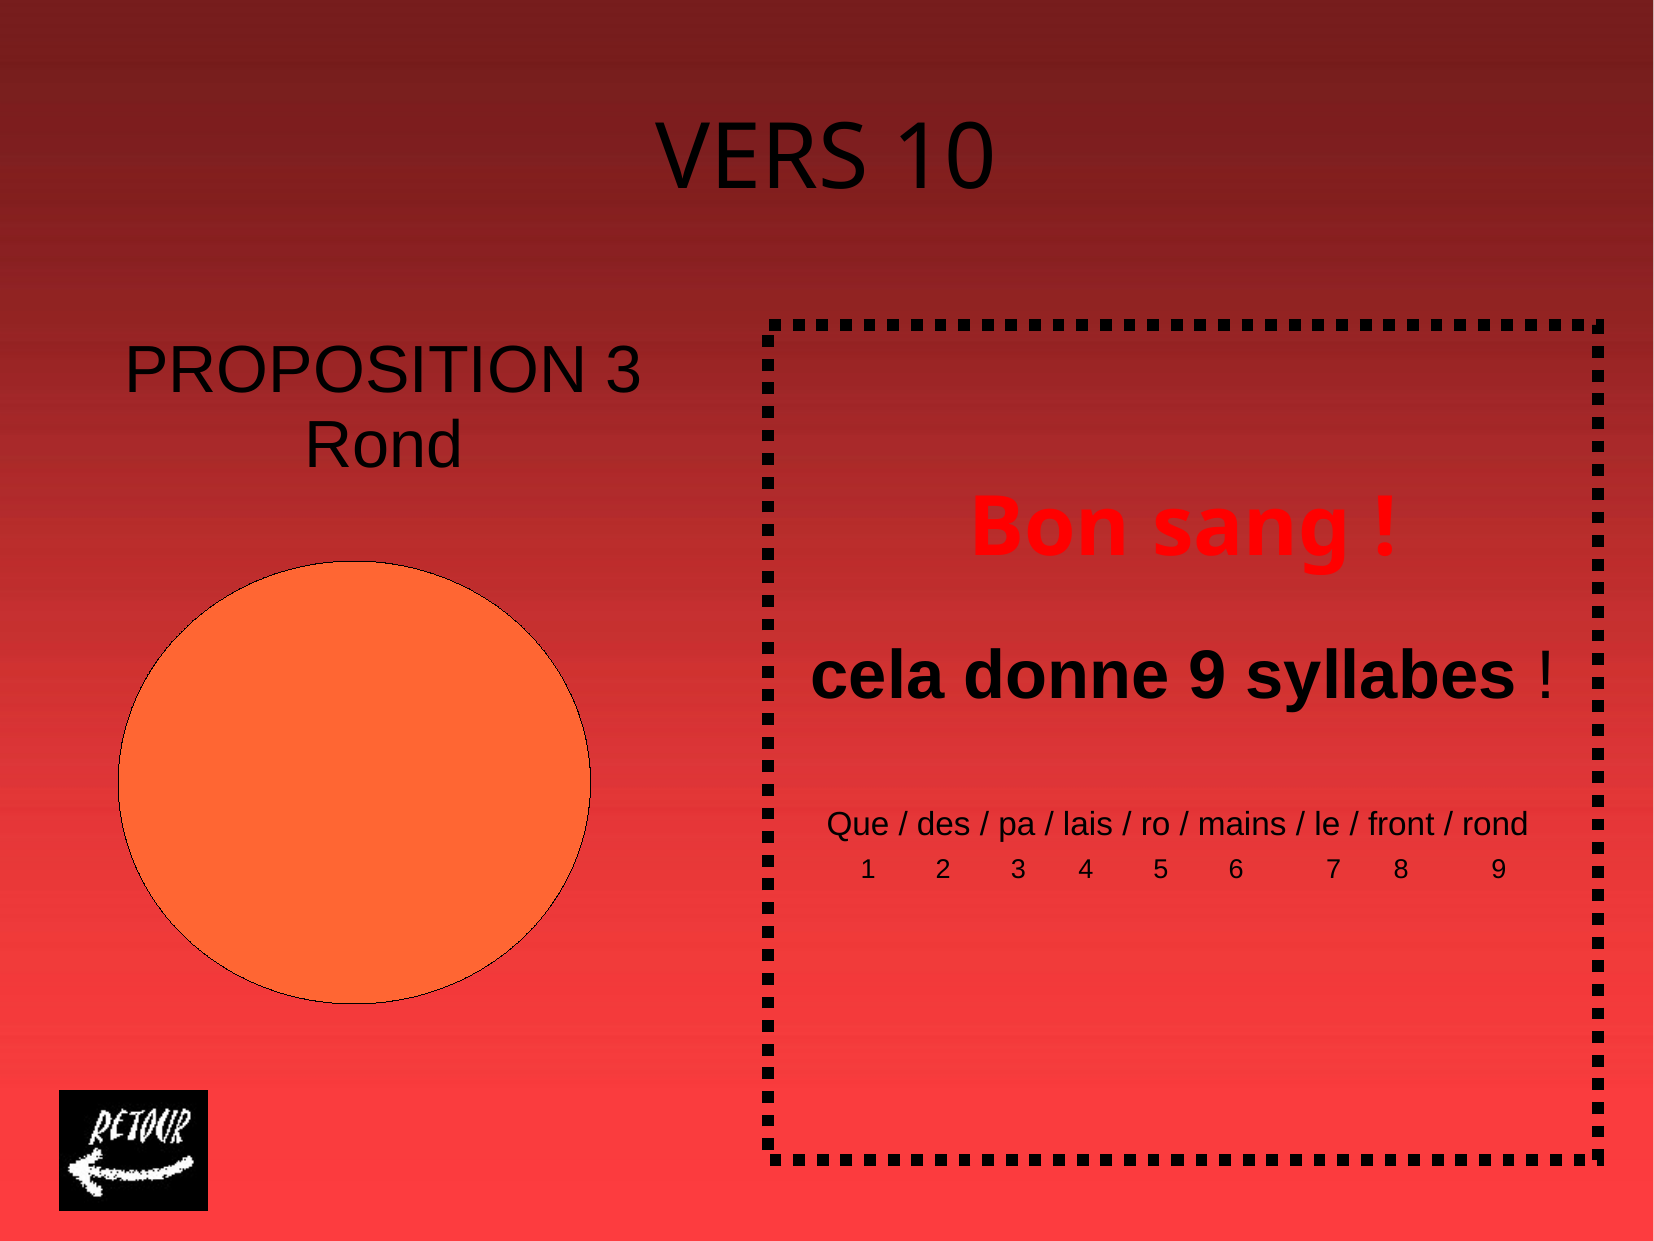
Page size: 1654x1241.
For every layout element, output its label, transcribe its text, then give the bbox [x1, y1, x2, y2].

title VERS 10 [82, 56, 1571, 250]
list Bon sang ! cela donne 9 syllabes ! Que / des / pa / lais / ro / mains / le / front / rond 1 2 3 4 5 6 7 8 9 [767, 324, 1599, 1161]
text_box PROPOSITION 3 Rond [88, 324, 680, 532]
picture [0, 0, 1654, 1241]
text_box [118, 561, 591, 1004]
